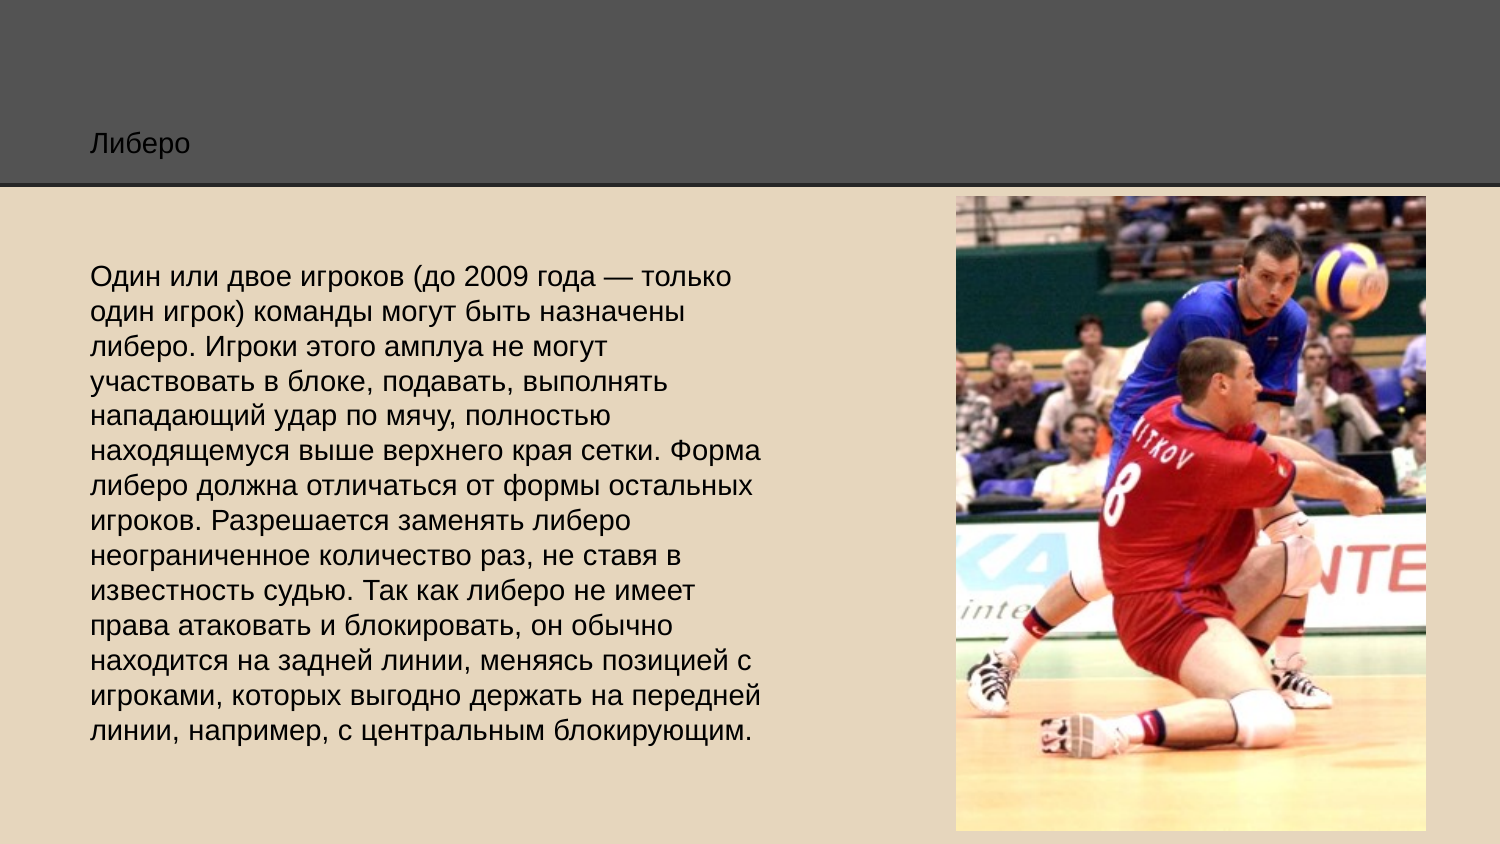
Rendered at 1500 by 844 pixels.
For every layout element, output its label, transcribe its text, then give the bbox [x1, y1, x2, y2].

picture [956, 196, 1426, 831]
list Один или двое игроков (до 2009 года — только один игрок) команды могут быть назначены либеро. Игроки этого амплуа не могут участвовать в блоке, подавать, выполнять нападающий удар по мячу, полностью находящемуся выше верхнего края сетки. Форма либеро должна отличаться от формы остальных игроков. Разрешается заменять либеро неограниченное количество раз, не ставя в известность судью. Так как либеро не имеет права атаковать и блокировать, он обычно находится на задней линии, меняясь позицией с игроками, которых выгодно держать на передней линии, например, с центральным блокирующим. [75, 196, 795, 808]
title Либеро [75, 33, 1425, 175]
